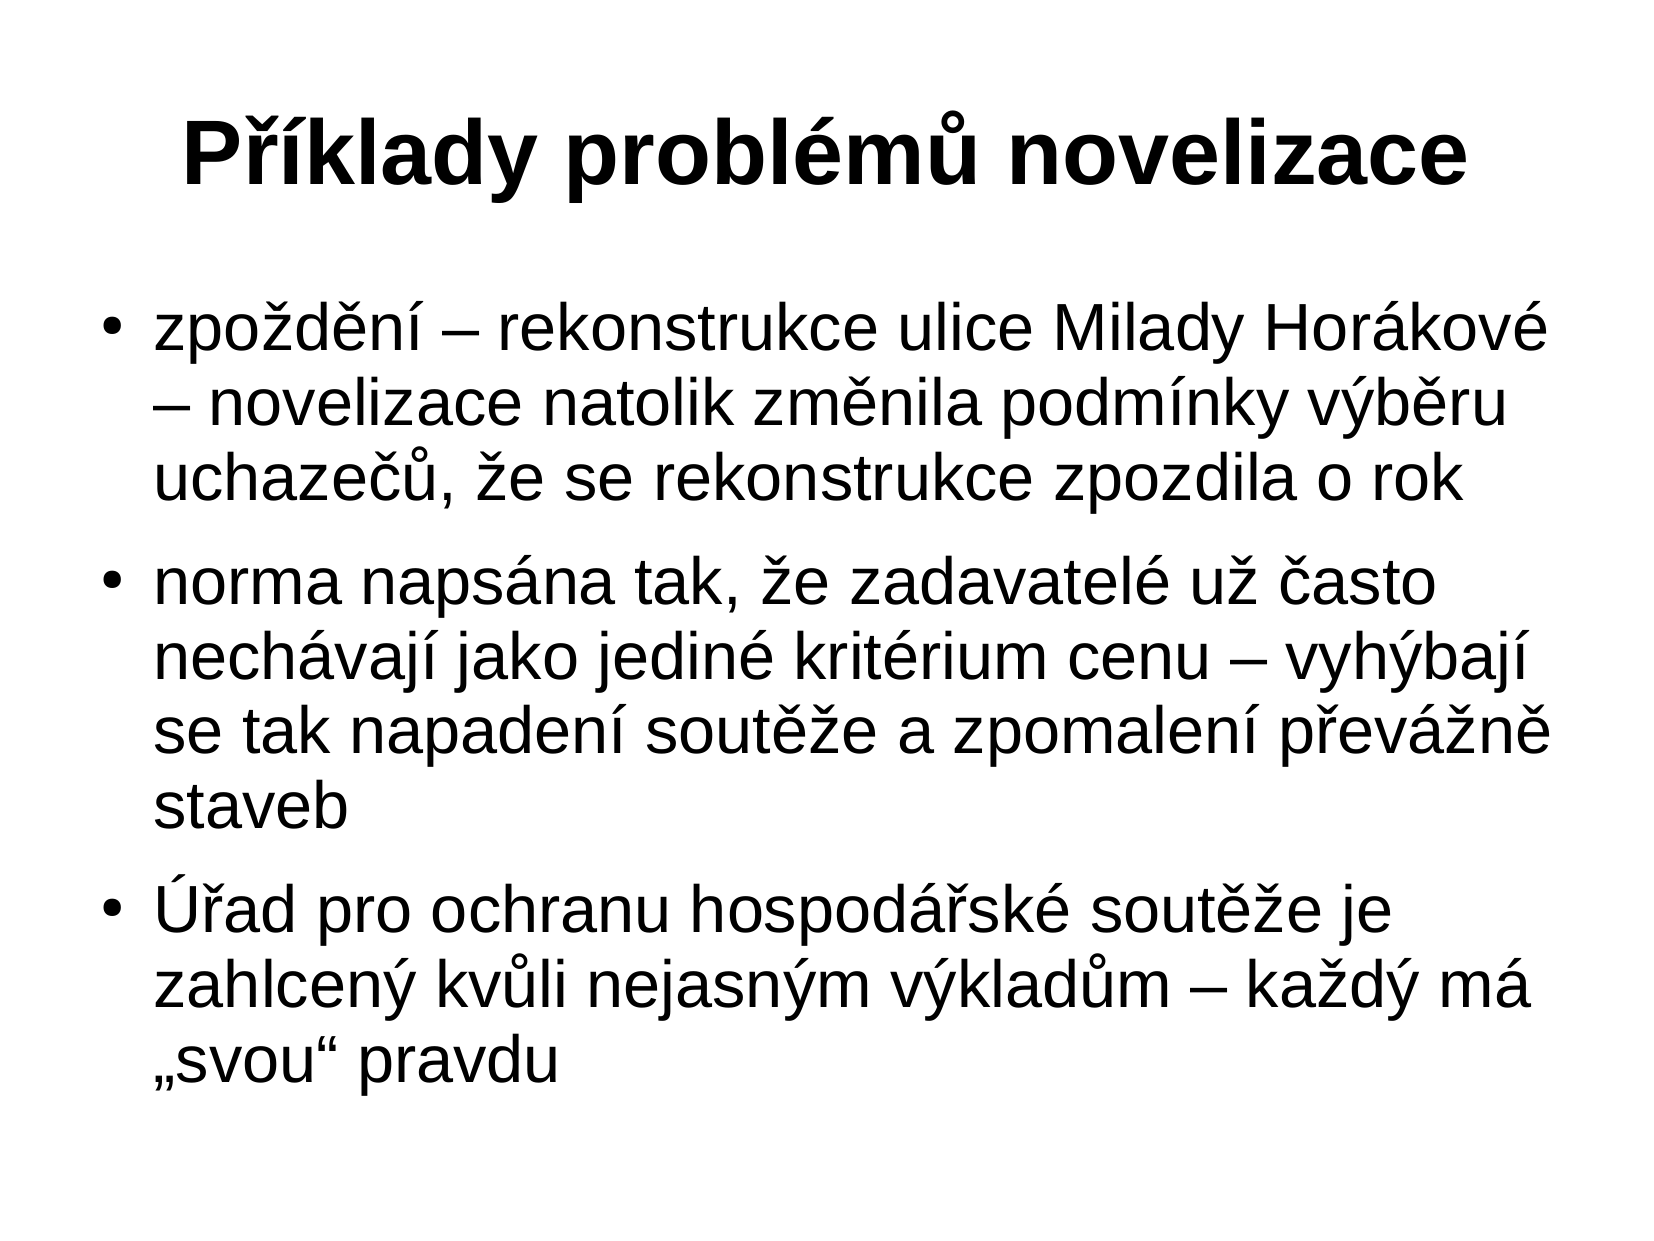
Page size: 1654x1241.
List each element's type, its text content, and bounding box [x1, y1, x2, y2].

title Příklady problémů novelizace [82, 49, 1571, 257]
list zpoždění – rekonstrukce ulice Milady Horákové – novelizace natolik změnila podmínky výběru uchazečů, že se rekonstrukce zpozdila o rok norma napsána tak, že zadavatelé už často nechávají jako jediné kritérium cenu – vyhýbají se tak napadení soutěže a zpomalení převážně staveb Úřad pro ochranu hospodářské soutěže je zahlcený kvůli nejasným výkladům – každý má „svou“ pravdu [82, 290, 1571, 1109]
